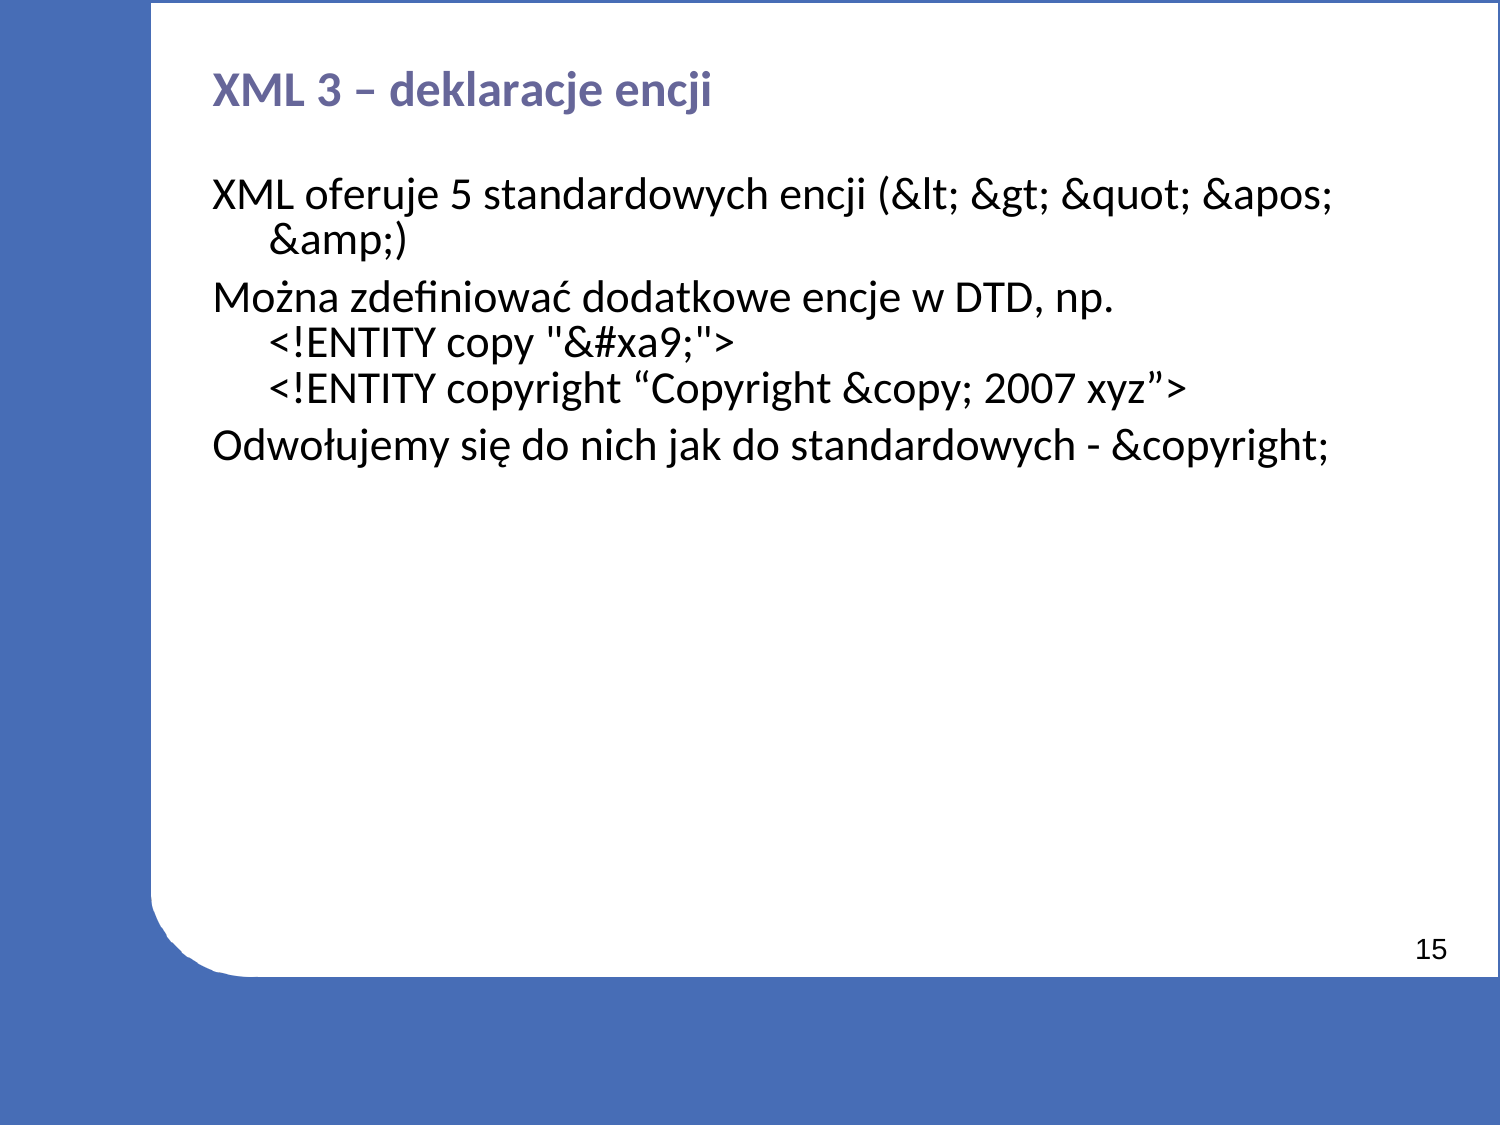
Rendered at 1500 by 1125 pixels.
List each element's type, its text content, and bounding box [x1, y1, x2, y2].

title XML 3 – deklaracje encji [212, 24, 1447, 164]
picture [0, 0, 1500, 1125]
list XML oferuje 5 standardowych encji (&lt; &gt; &quot; &apos; &amp;) Można zdefiniować dodatkowe encje w DTD, np. <!ENTITY copy "&#xa9;"> <!ENTITY copyright “Copyright &copy; 2007 xyz”> Odwołujemy się do nich jak do standardowych - &copyright; [212, 174, 1448, 911]
